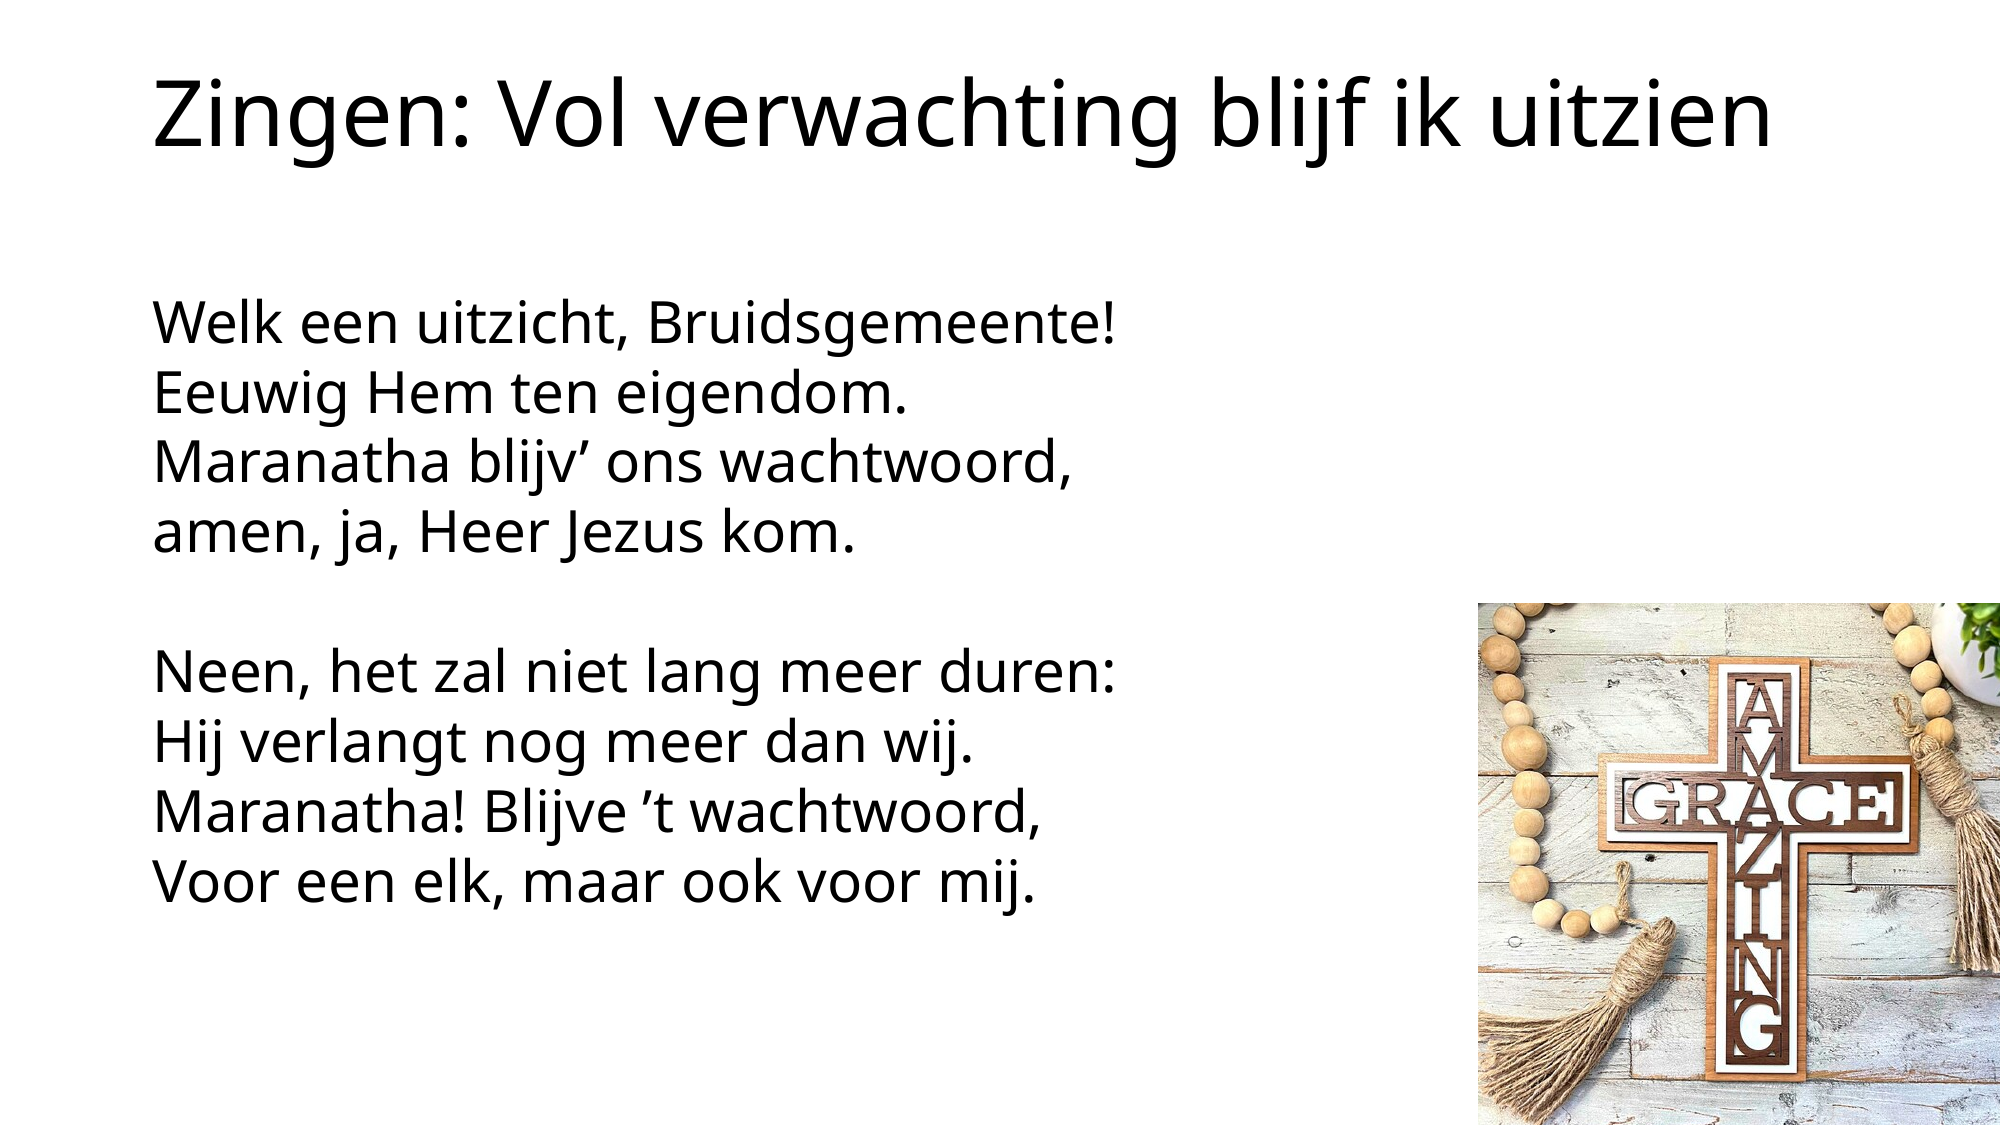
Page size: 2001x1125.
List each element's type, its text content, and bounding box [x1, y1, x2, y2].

text_box Welk een uitzicht, Bruidsgemeente! Eeuwig Hem ten eigendom. Maranatha blijv’ ons wachtwoord, amen, ja, Heer Jezus kom. Neen, het zal niet lang meer duren: Hij verlangt nog meer dan wij. Maranatha! Blijve ’t wachtwoord, Voor een elk, maar ook voor mij. [137, 277, 1514, 922]
picture [1478, 603, 2000, 1125]
title Zingen: Vol verwachting blijf ik uitzien [137, 59, 1863, 278]
